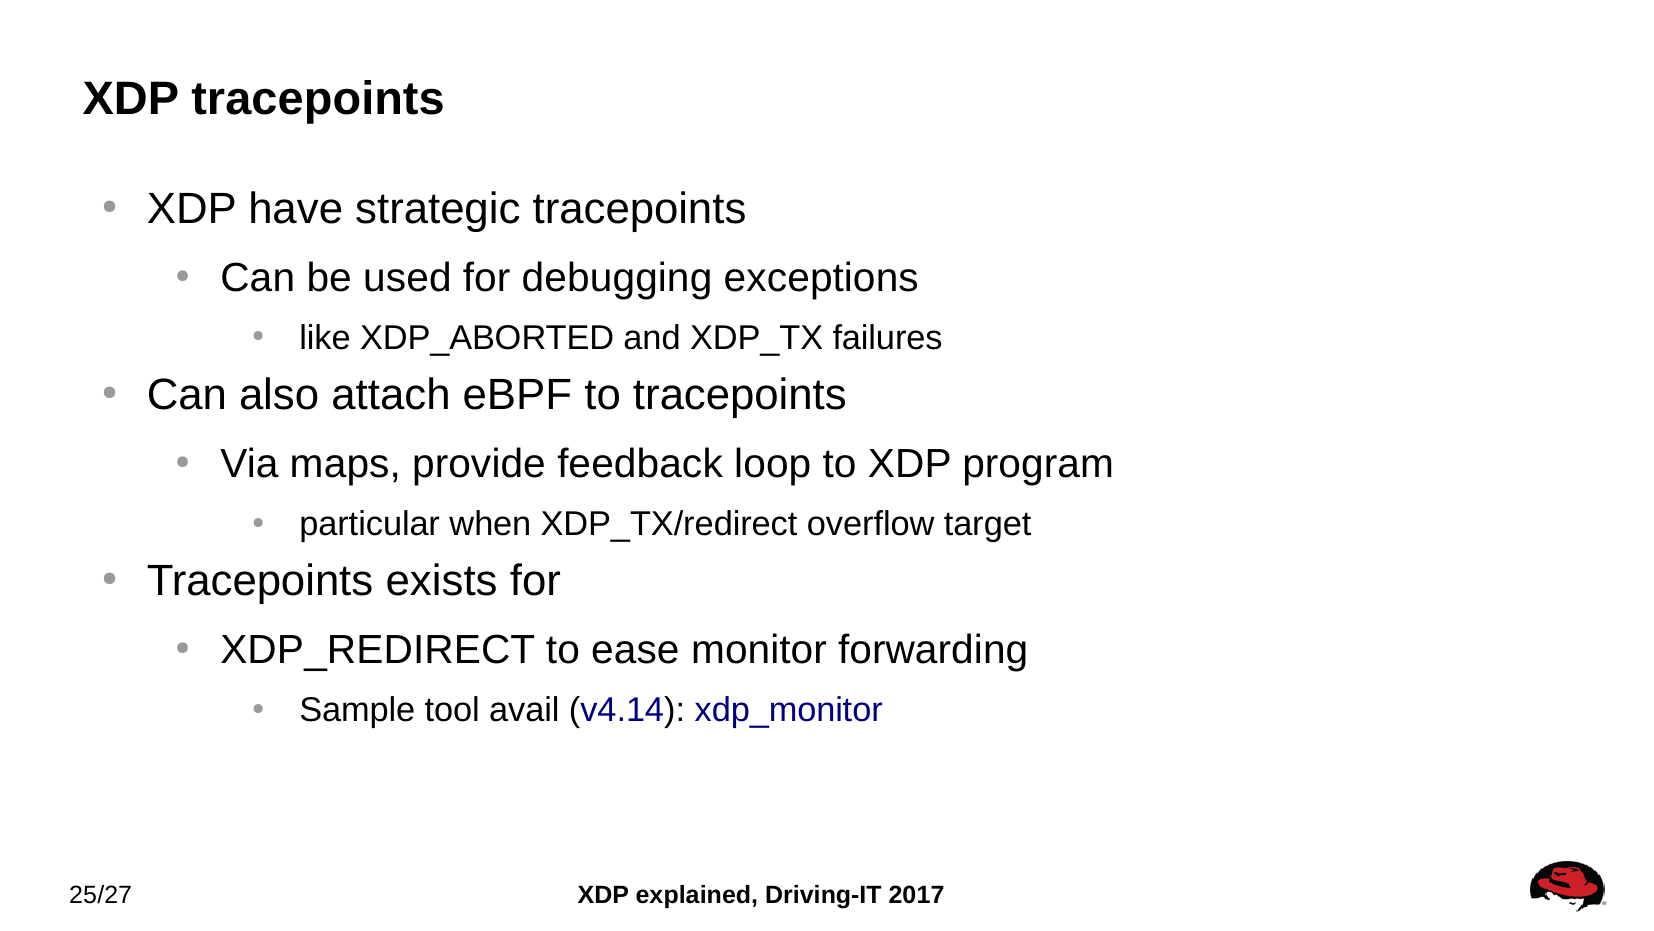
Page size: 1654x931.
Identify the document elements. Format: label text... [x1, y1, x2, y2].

title XDP tracepoints [82, 28, 1571, 169]
list XDP have strategic tracepoints Can be used for debugging exceptions like XDP_ABORTED and XDP_TX failures Can also attach eBPF to tracepoints Via maps, provide feedback loop to XDP program particular when XDP_TX/redirect overflow target Tracepoints exists for XDP_REDIRECT to ease monitor forwarding Sample tool avail (v4.14): xdp_monitor [86, 183, 1575, 779]
picture [1529, 859, 1613, 918]
